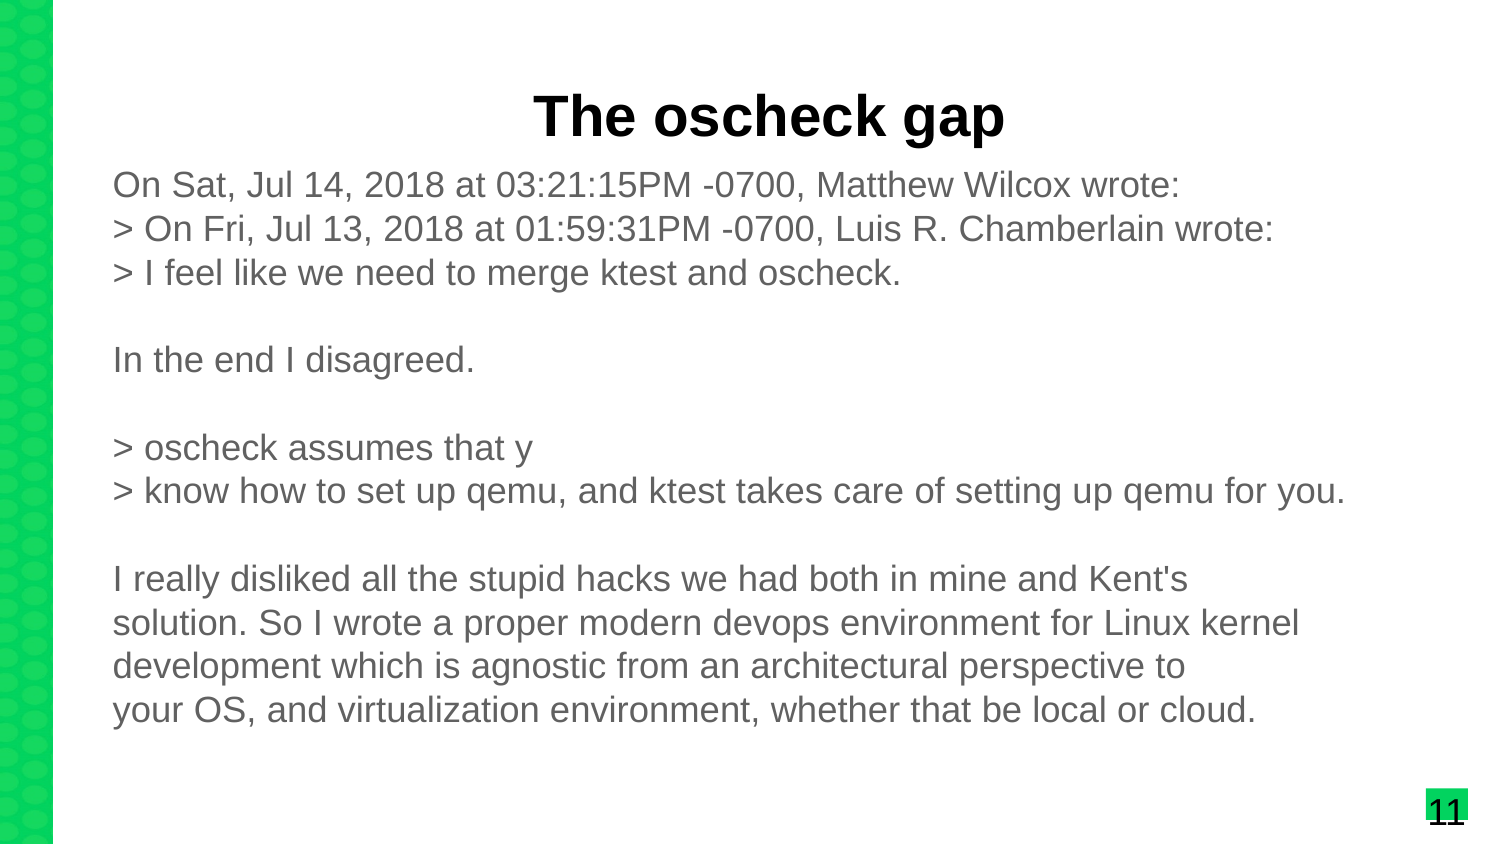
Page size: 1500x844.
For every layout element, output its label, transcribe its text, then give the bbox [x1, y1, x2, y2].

text_box <number> [1425, 788, 1468, 820]
picture [0, 0, 53, 844]
text_box On Sat, Jul 14, 2018 at 03:21:15PM -0700, Matthew Wilcox wrote: > On Fri, Jul 13, 2018 at 01:59:31PM -0700, Luis R. Chamberlain wrote: > I feel like we need to merge ktest and oscheck. In the end I disagreed. > oscheck assumes that y > know how to set up qemu, and ktest takes care of setting up qemu for you. I really disliked all the stupid hacks we had both in mine and Kent's solution. So I wrote a proper modern devops environment for Linux kernel development which is agnostic from an architectural perspective to your OS, and virtualization environment, whether that be local or cloud. [97, 154, 1448, 829]
text_box The oscheck gap [143, 70, 1397, 135]
